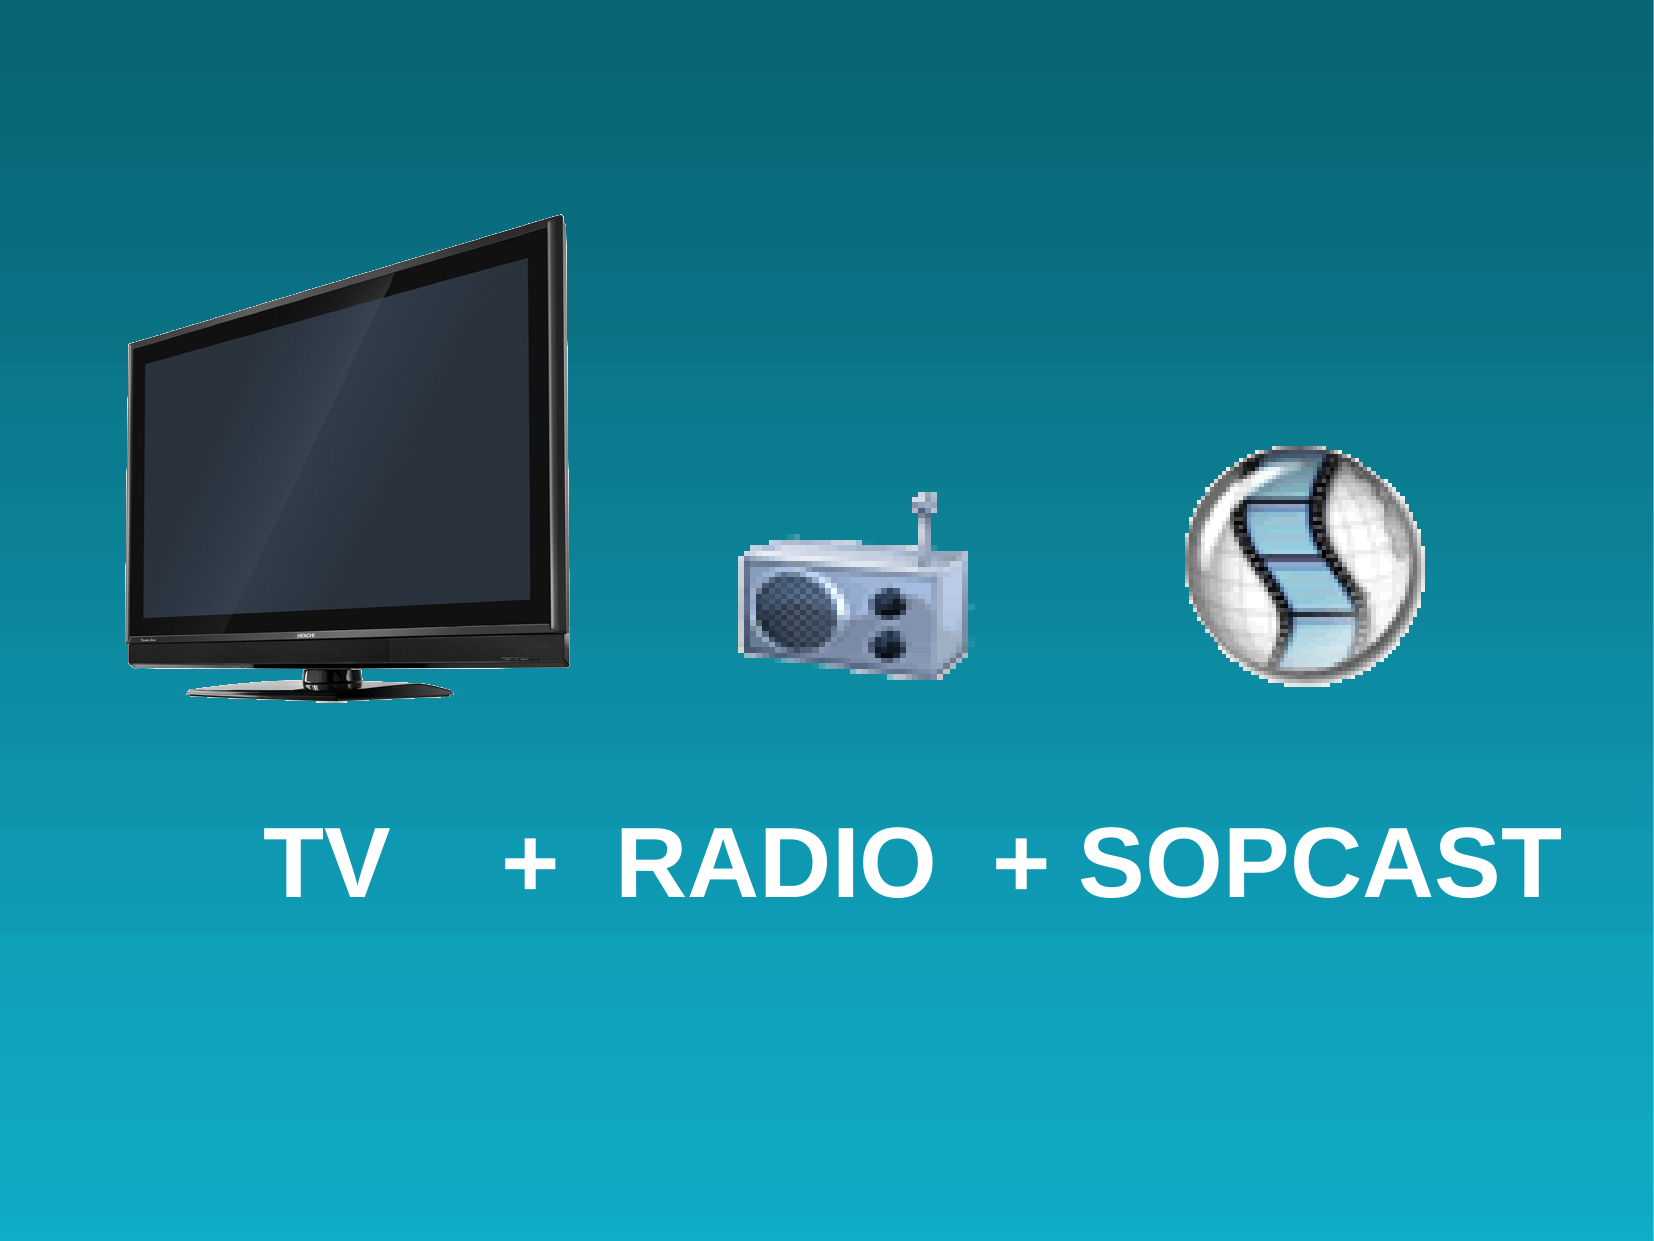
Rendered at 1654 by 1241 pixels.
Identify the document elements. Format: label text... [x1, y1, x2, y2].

text_box TV + RADIO + SOPCAST [54, 799, 1595, 945]
picture [0, 0, 1654, 1241]
